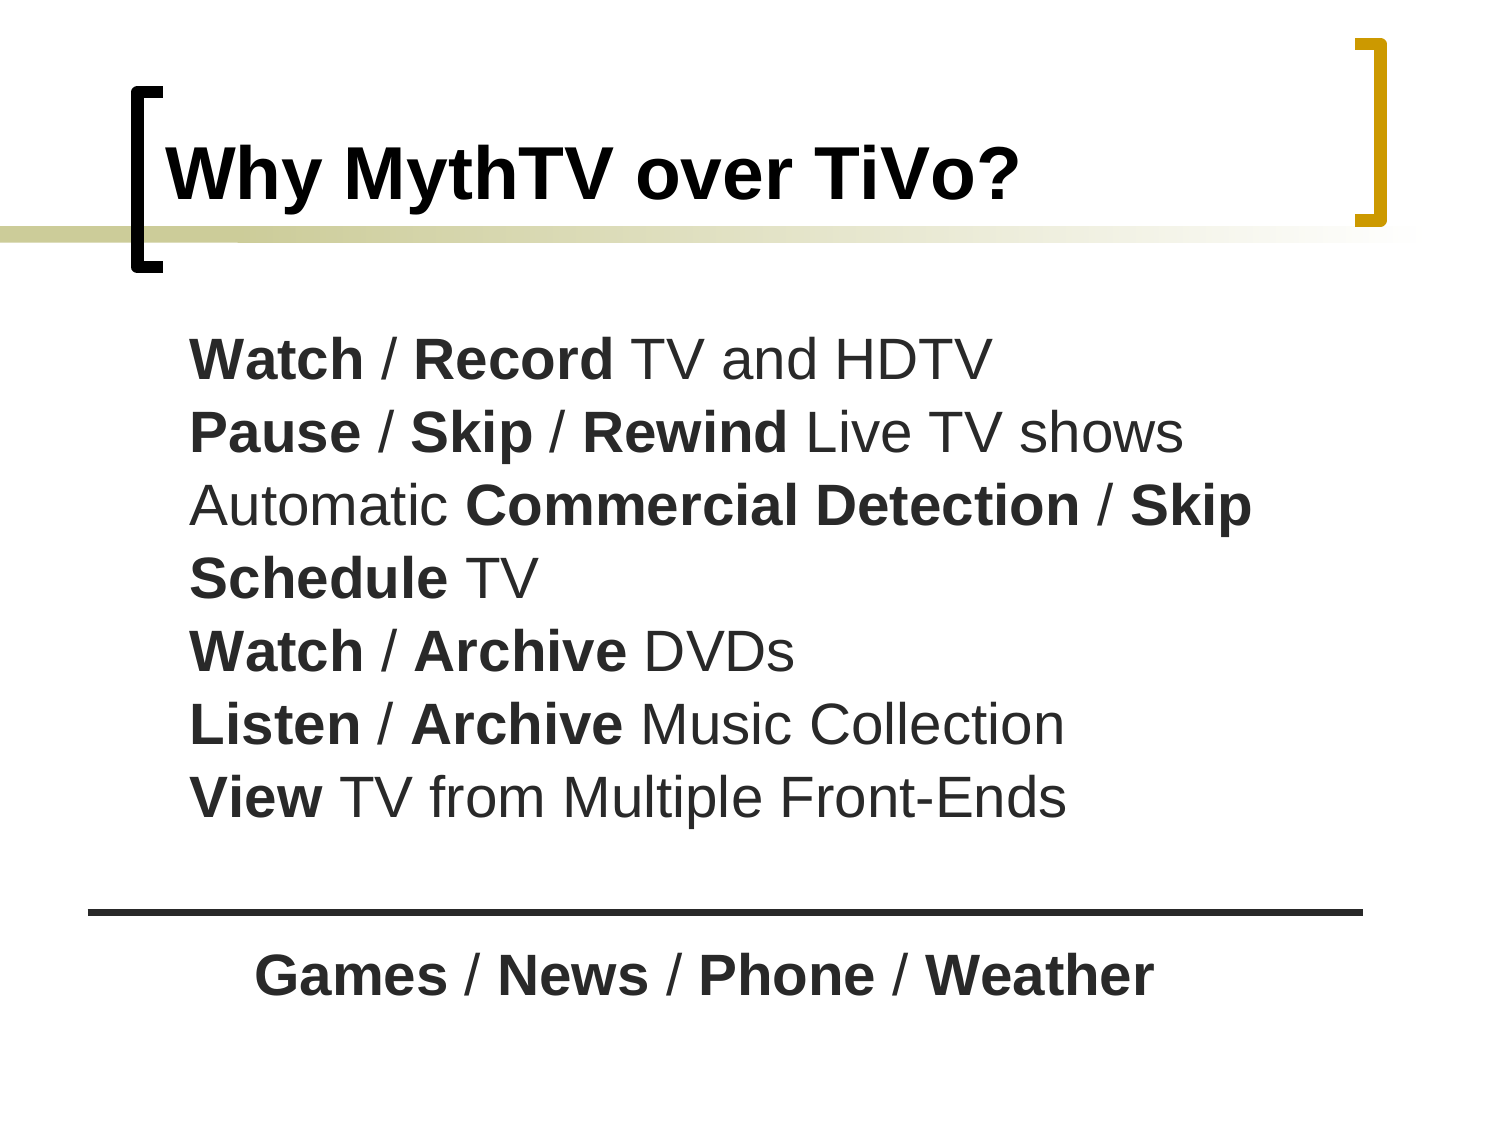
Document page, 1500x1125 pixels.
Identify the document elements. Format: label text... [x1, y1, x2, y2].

text_box Games / News / Phone / Weather [190, 937, 1171, 1016]
title Why MythTV over TiVo? [149, 112, 1400, 236]
list Watch / Record TV and HDTV Pause / Skip / Rewind Live TV shows Automatic Commercial Detection / Skip Schedule TV Watch / Archive DVDs Listen / Archive Music Collection View TV from Multiple Front-Ends [174, 324, 1388, 909]
